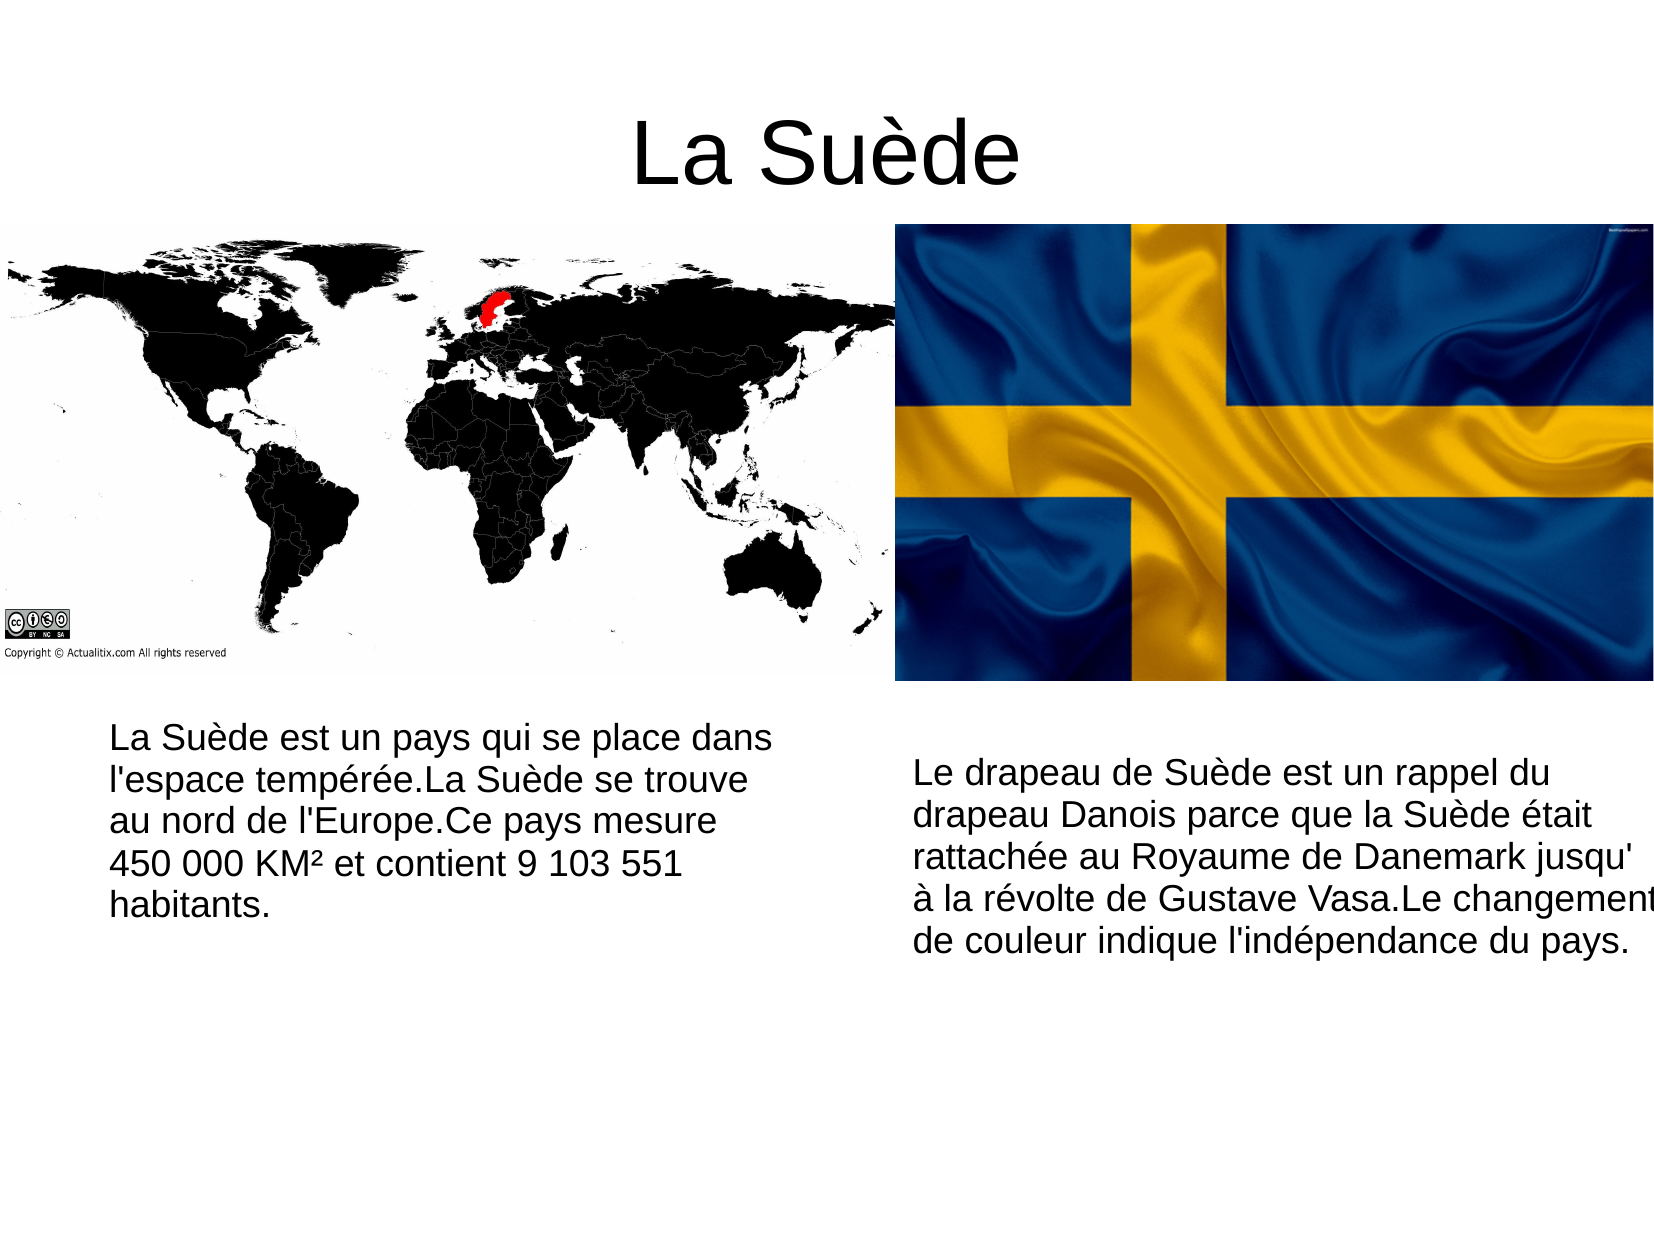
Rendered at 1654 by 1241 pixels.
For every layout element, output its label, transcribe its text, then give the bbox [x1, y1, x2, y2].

text_box La Suède est un pays qui se place dans l'espace tempérée.La Suède se trouve au nord de l'Europe.Ce pays mesure 450 000 KM² et contient 9 103 551 habitants. [94, 708, 788, 934]
text_box La Suède est un pays dans une zone Tempérée.Ce pays est dans l'Europe [35, 0, 875, 1241]
picture [875, 224, 1654, 681]
text_box Le drapeau de Suède est un rappel du drapeau Danois parce que la Suède était rattachée au Royaume de Danemark jusqu' à la révolte de Gustave Vasa.Le changement de couleur indique l'indépendance du pays. [897, 744, 1654, 970]
picture [0, 224, 35, 674]
title La Suède [875, 49, 1571, 224]
